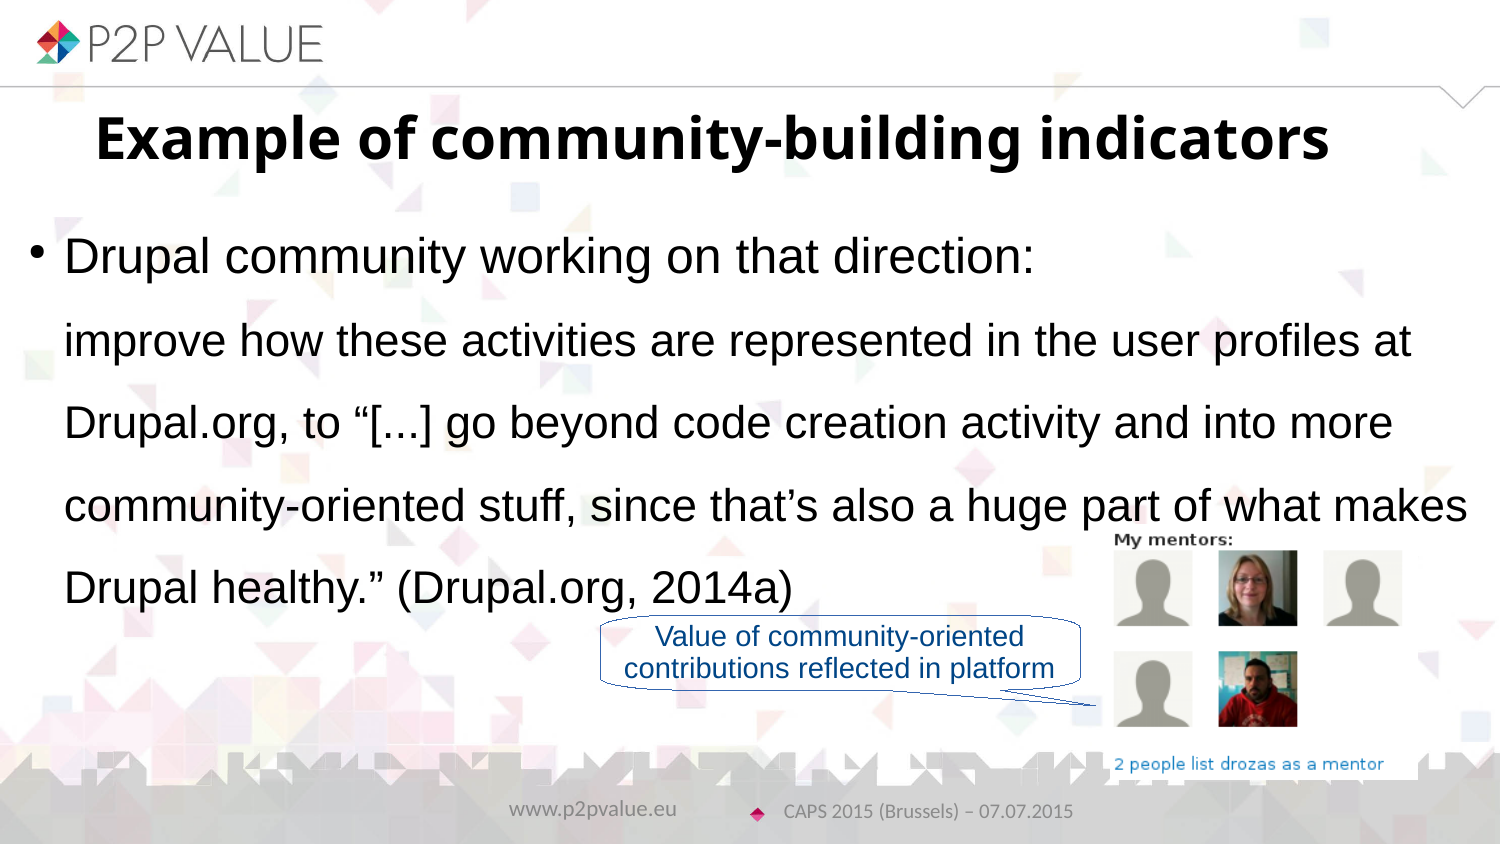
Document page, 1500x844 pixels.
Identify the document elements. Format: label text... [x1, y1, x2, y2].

title Example of community-building indicators [60, 92, 1366, 181]
picture [0, 0, 1500, 844]
text_box CAPS 2015 (Brussels) – 07.07.2015 [770, 787, 1463, 833]
text_box www.p2pvalue.eu [502, 786, 721, 827]
subtitle Drupal community working on that direction: improve how these activities are represented in the user profiles at Drupal.org, to “[...] go beyond code creation activity and into more community-oriented stuff, since that’s also a huge part of what makes Drupal healthy.” (Drupal.org, 2014a) [15, 186, 1496, 742]
text_box Value of community-oriented contributions reflected in platform [600, 615, 1096, 706]
